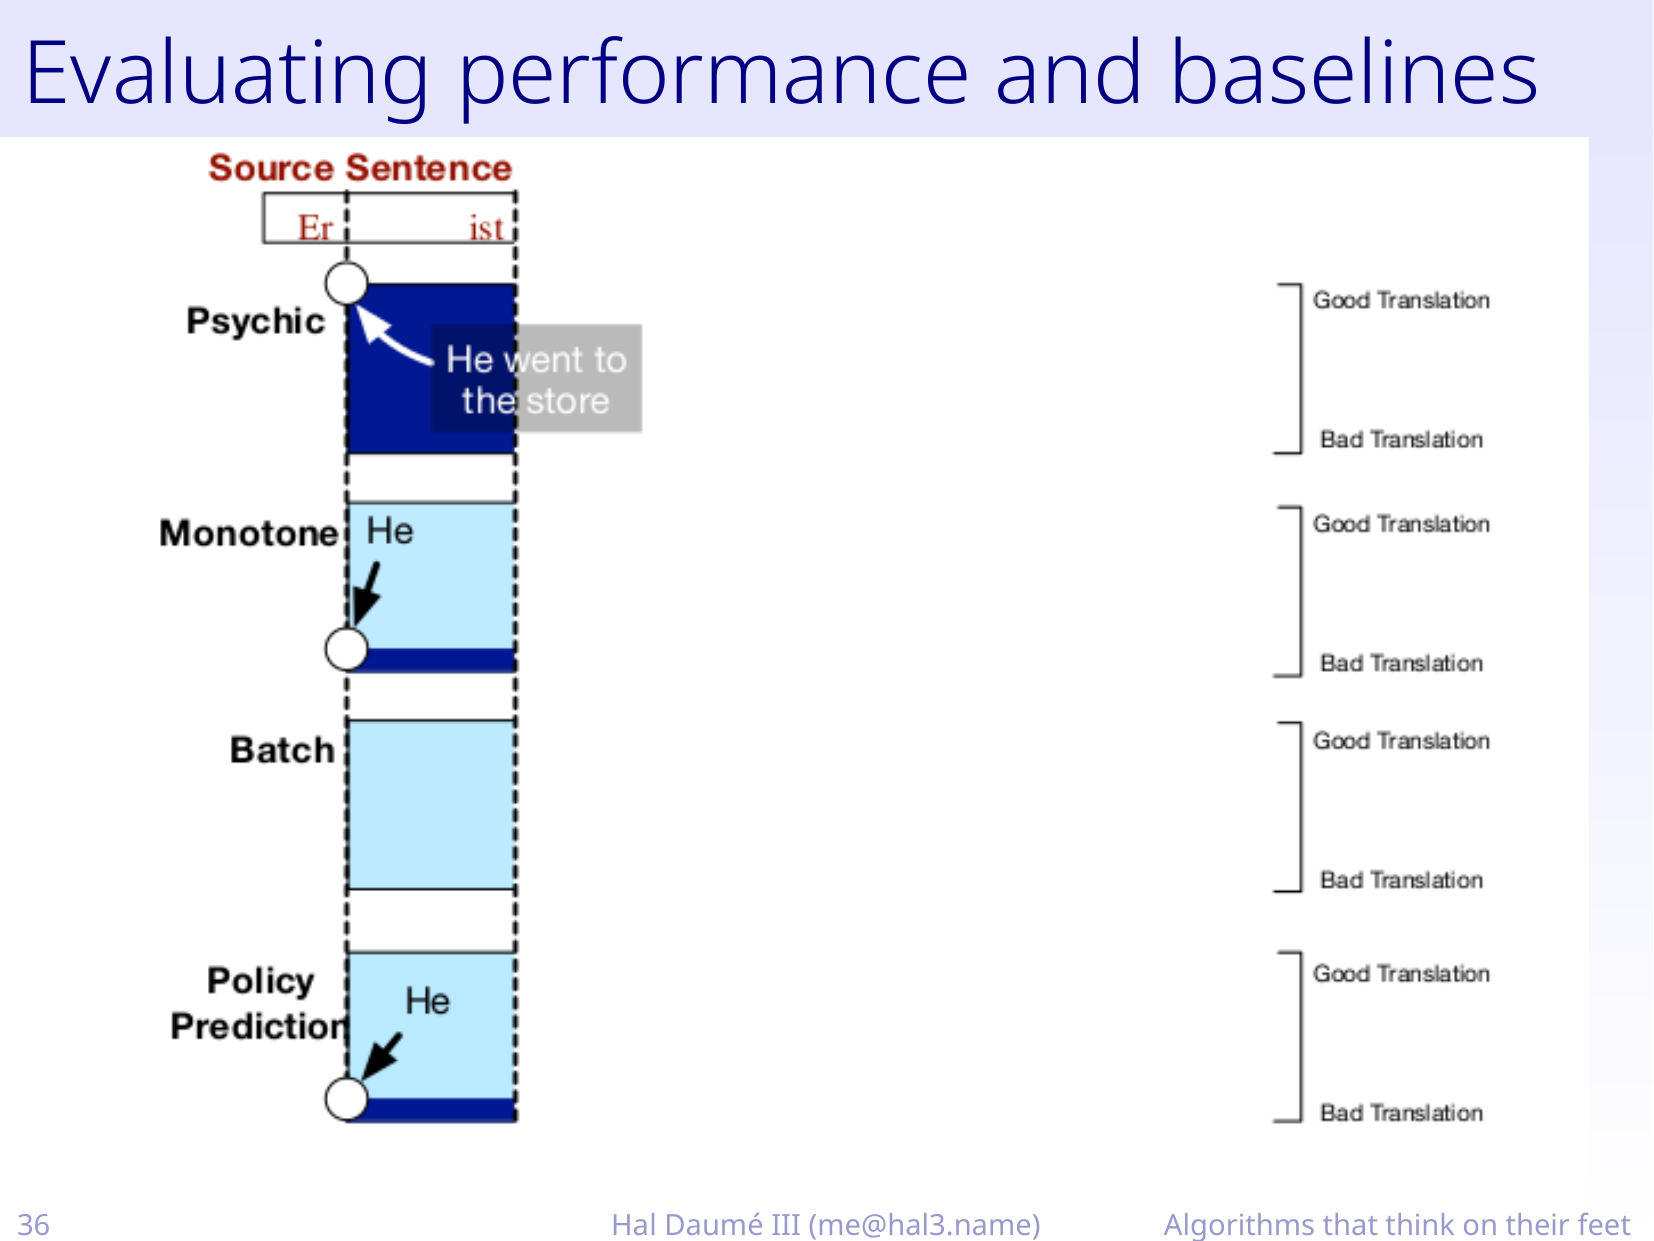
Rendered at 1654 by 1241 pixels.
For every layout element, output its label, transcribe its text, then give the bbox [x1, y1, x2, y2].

picture [150, 149, 1501, 1133]
title Evaluating performance and baselines [22, 8, 1639, 131]
